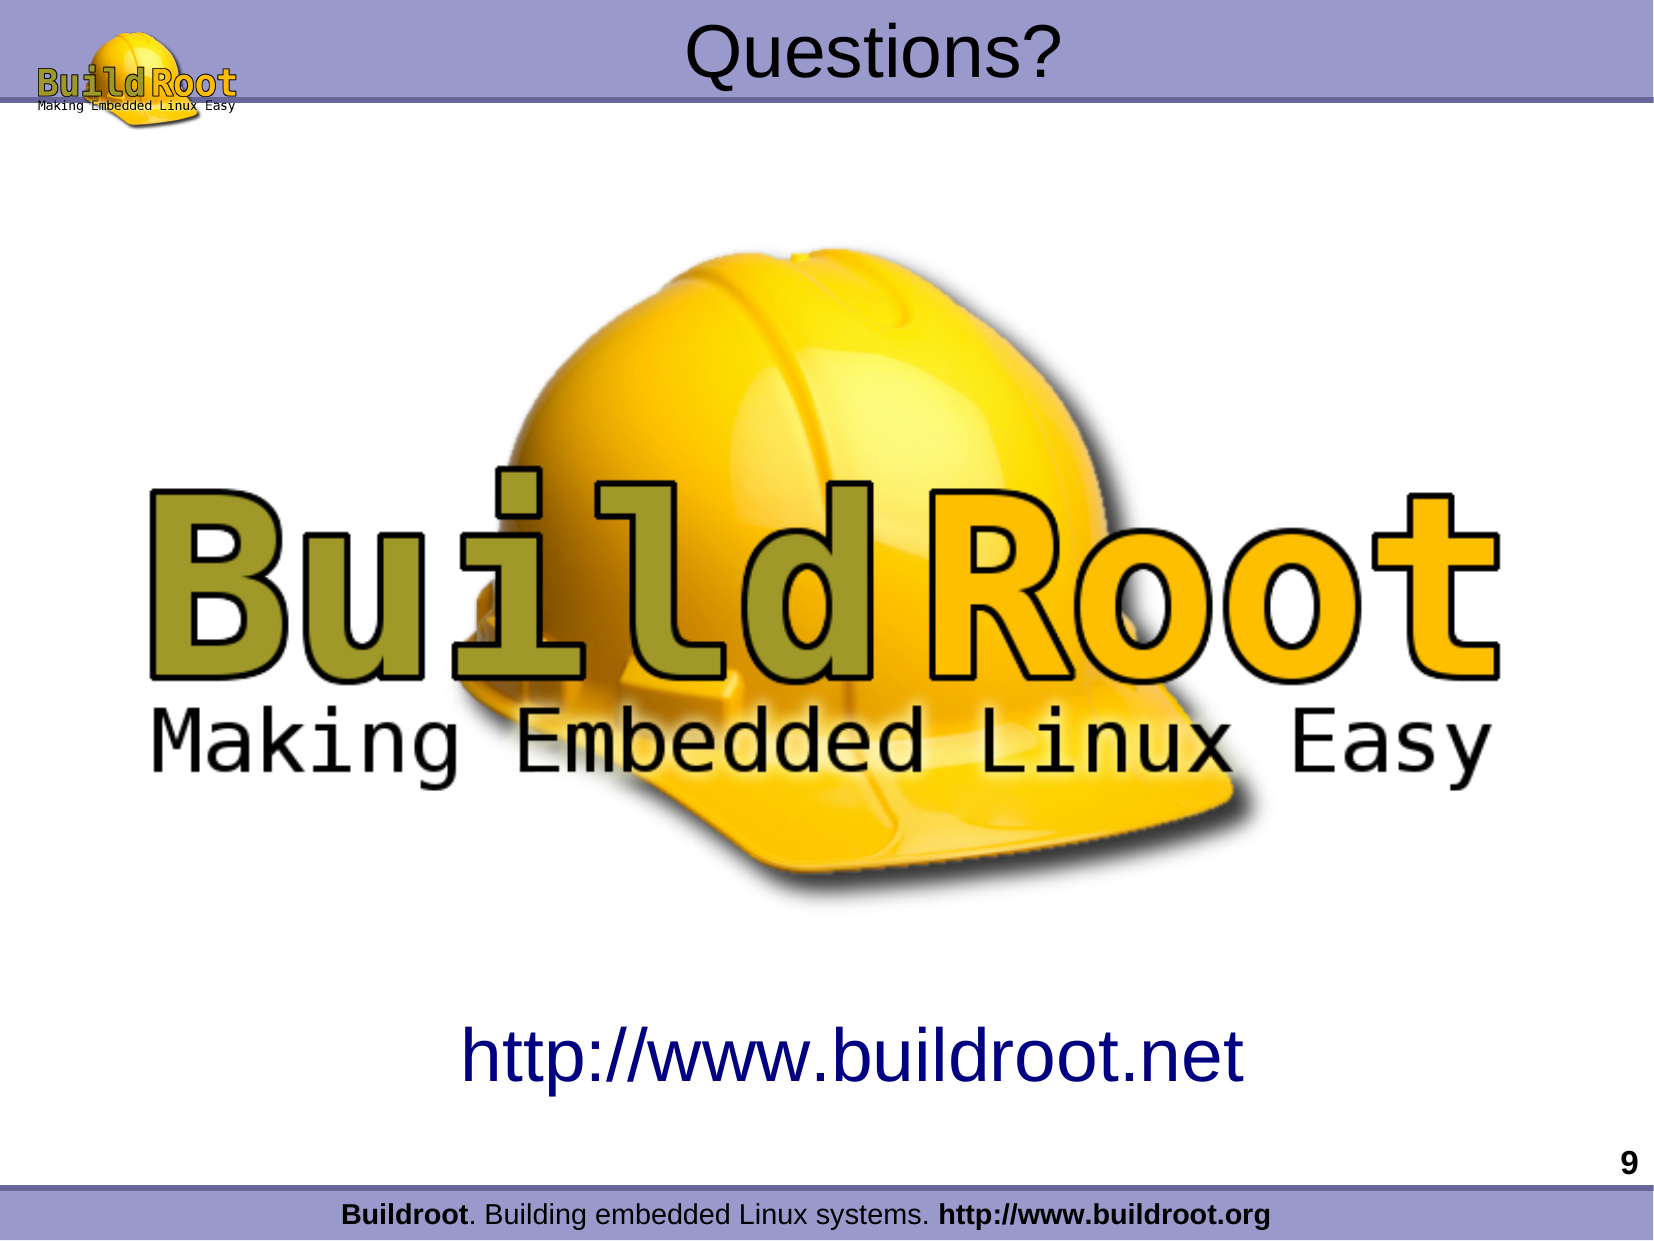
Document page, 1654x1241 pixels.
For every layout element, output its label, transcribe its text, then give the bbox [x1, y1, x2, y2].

picture [16, 148, 1654, 975]
title Questions? [197, 4, 1551, 98]
picture [18, 17, 261, 140]
text_box http://www.buildroot.net [444, 975, 1262, 1116]
